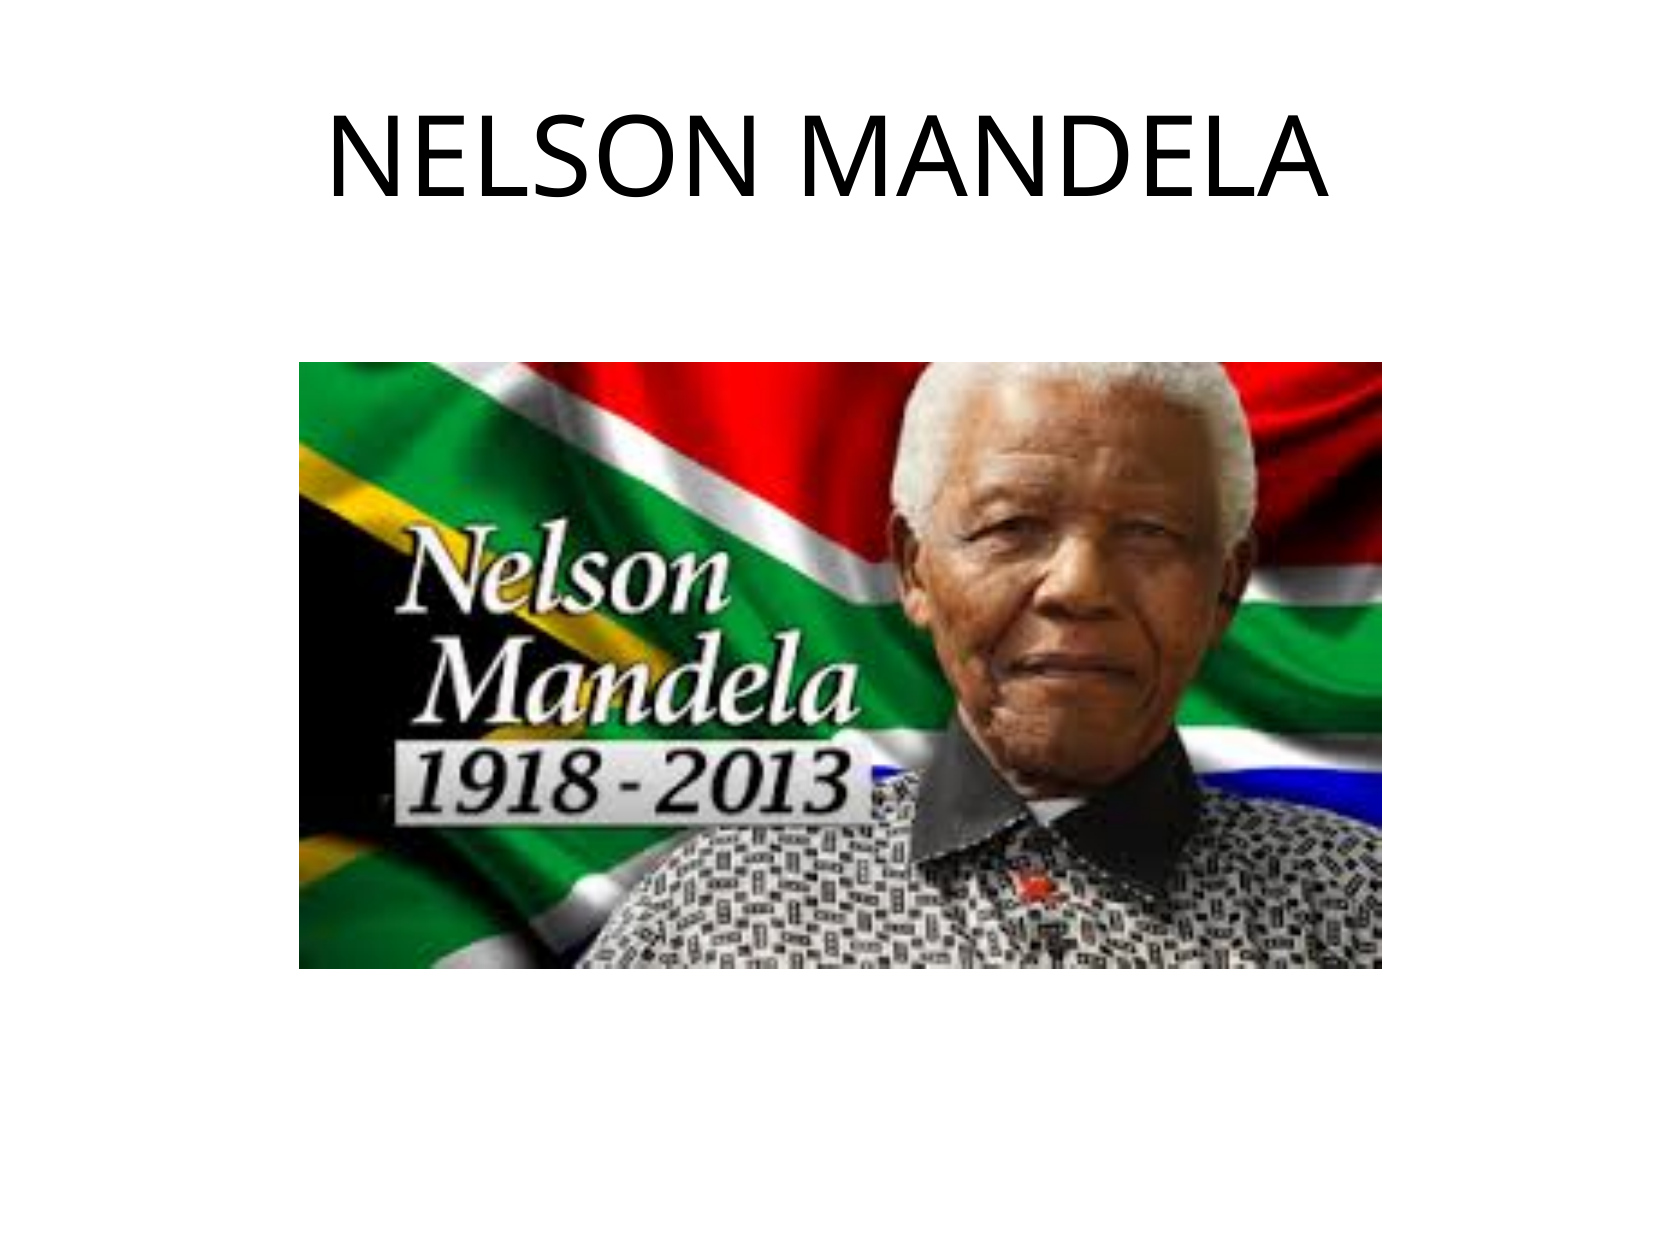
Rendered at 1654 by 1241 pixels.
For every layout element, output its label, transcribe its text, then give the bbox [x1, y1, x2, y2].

title NELSON MANDELA [82, 49, 1571, 257]
picture [299, 362, 1382, 969]
